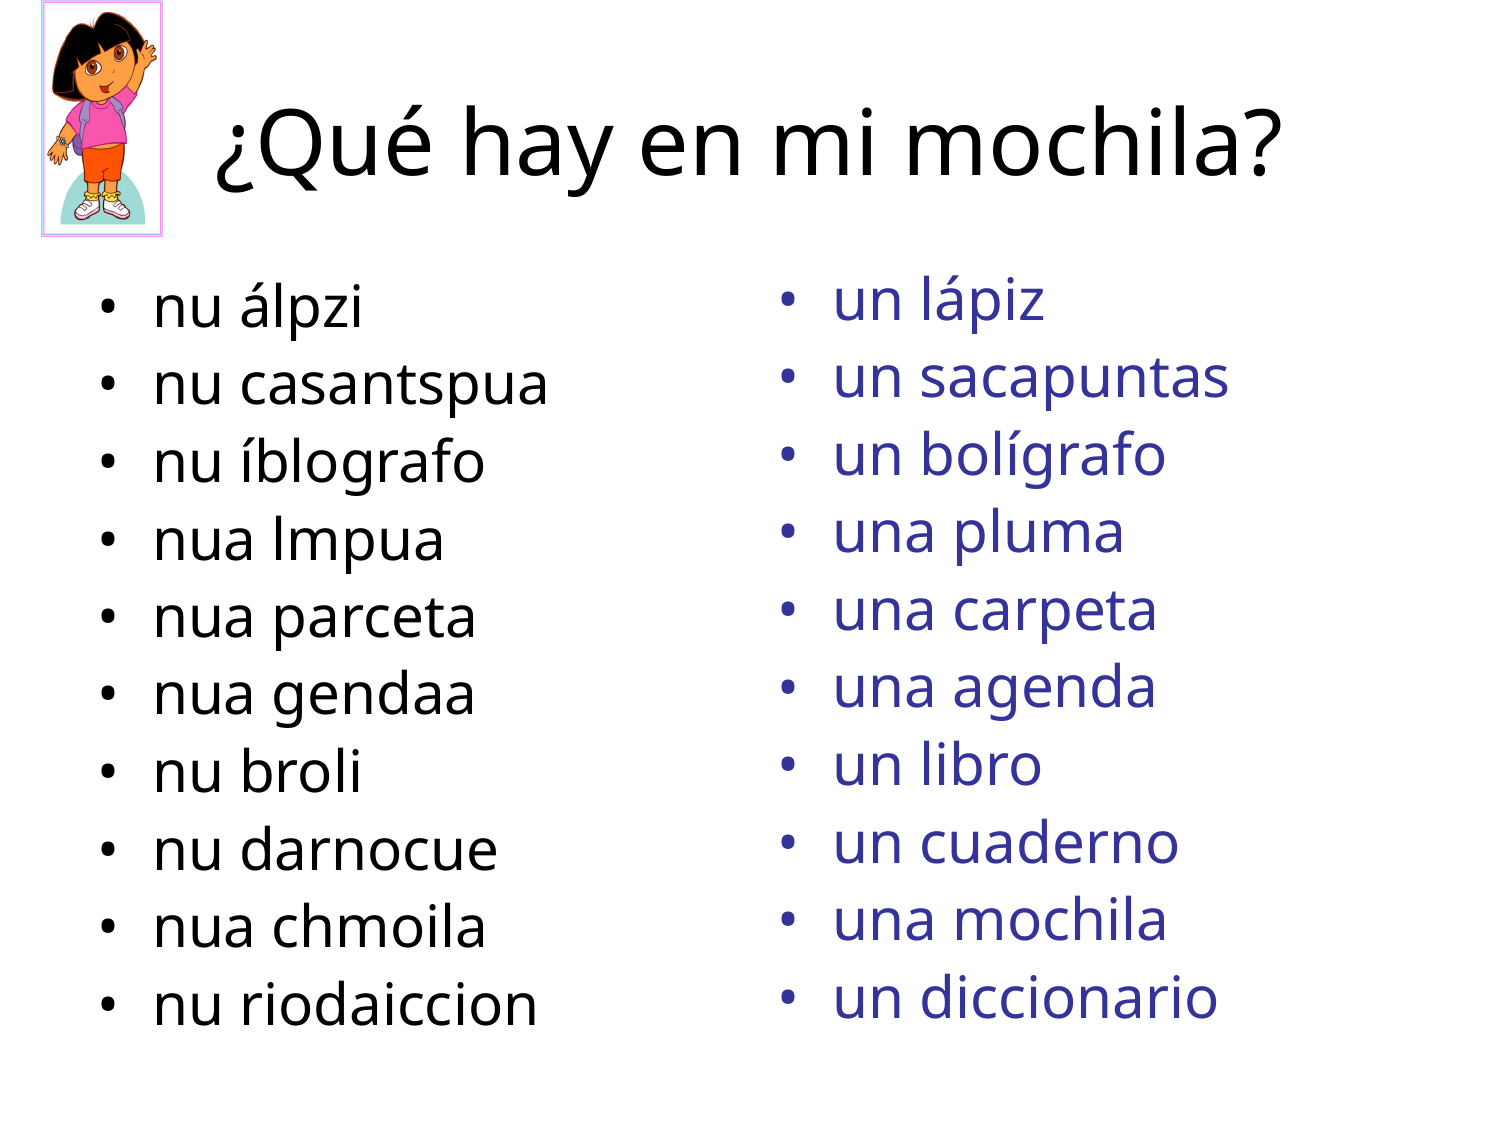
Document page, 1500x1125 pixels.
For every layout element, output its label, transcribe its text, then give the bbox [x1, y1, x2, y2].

text_box un lápiz un sacapuntas un bolígrafo una pluma una carpeta una agenda un libro un cuaderno una mochila un diccionario [762, 262, 1425, 1038]
text_box ¿Qué hay en mi mochila? [163, 45, 1425, 233]
picture [41, 0, 163, 237]
text_box nu álpzi nu casantspua nu íblografo nua lmpua nua parceta nua gendaa nu broli nu darnocue nua chmoila nu riodaiccion [81, 269, 745, 1125]
